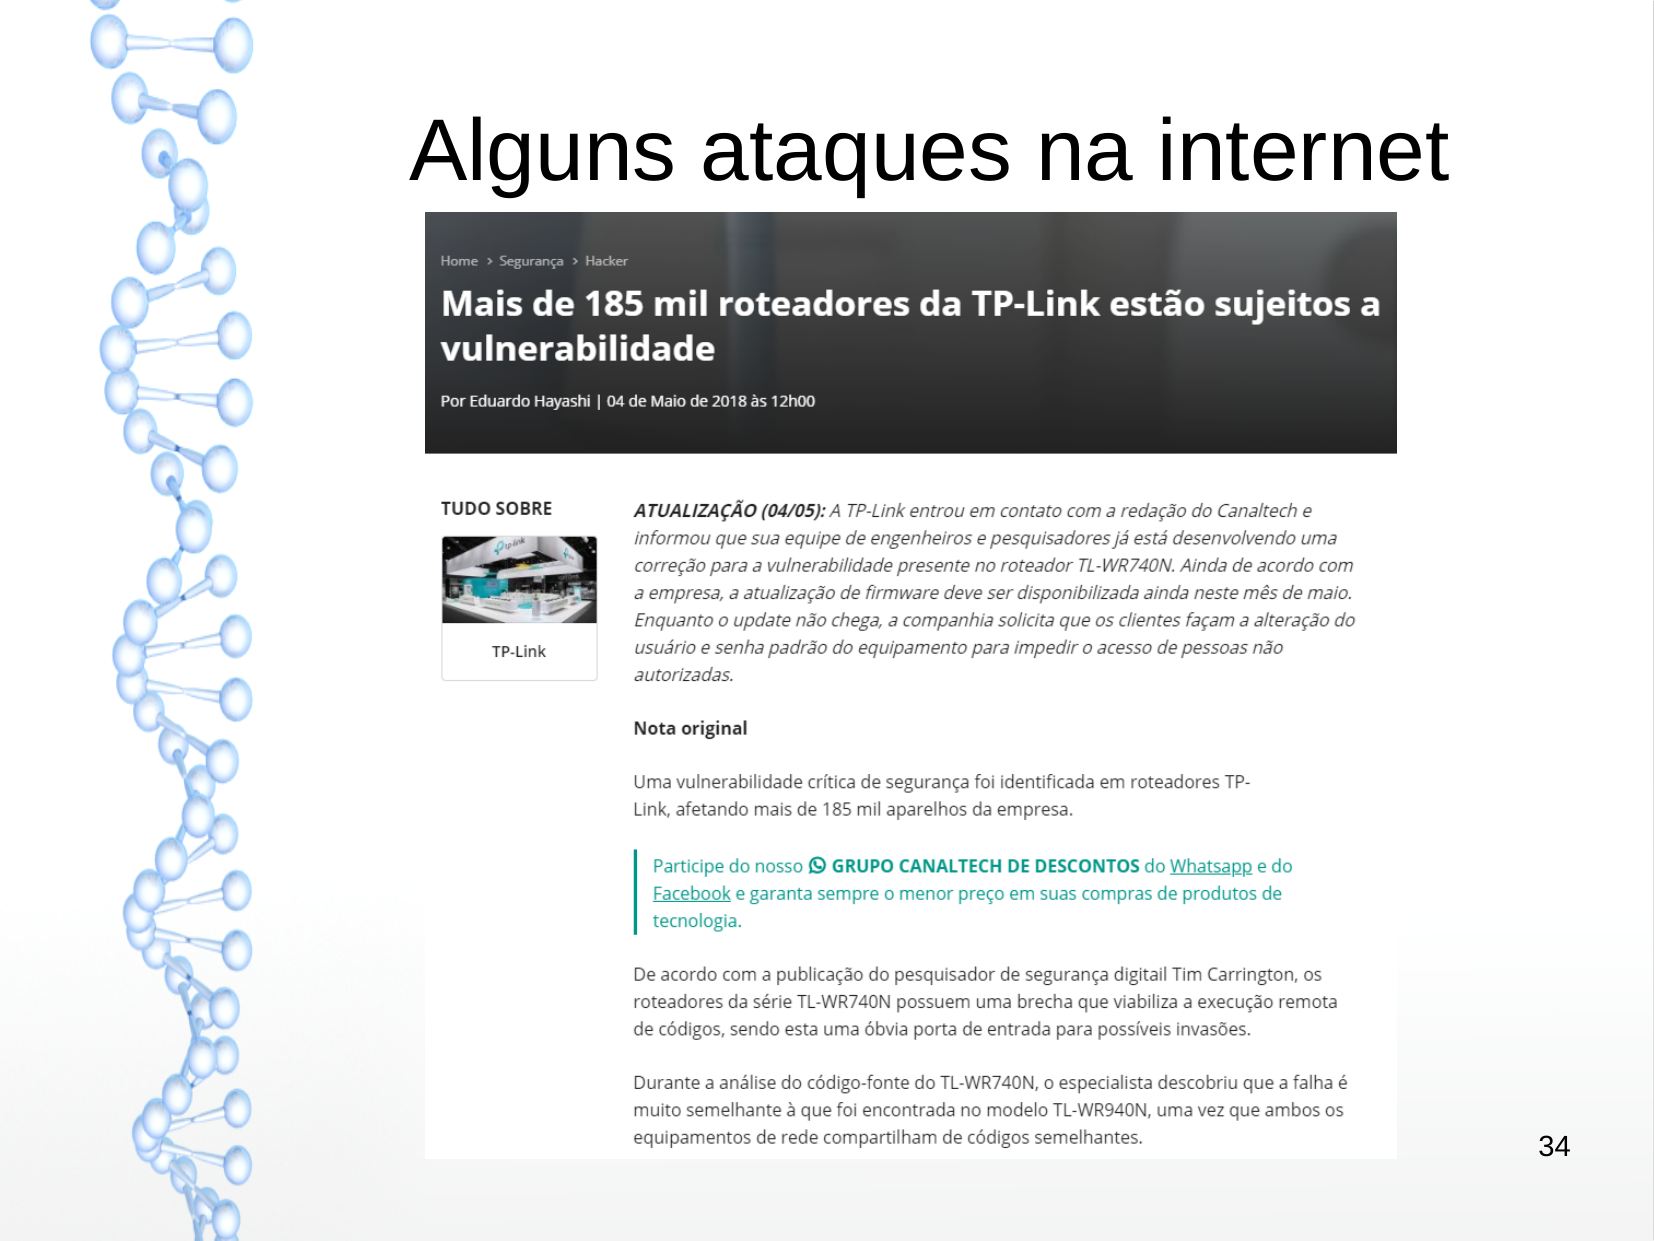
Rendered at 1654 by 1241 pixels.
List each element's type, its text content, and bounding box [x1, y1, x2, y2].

list [271, 200, 1560, 1193]
title Alguns ataques na internet [265, 47, 1595, 252]
picture [0, 0, 1654, 1241]
